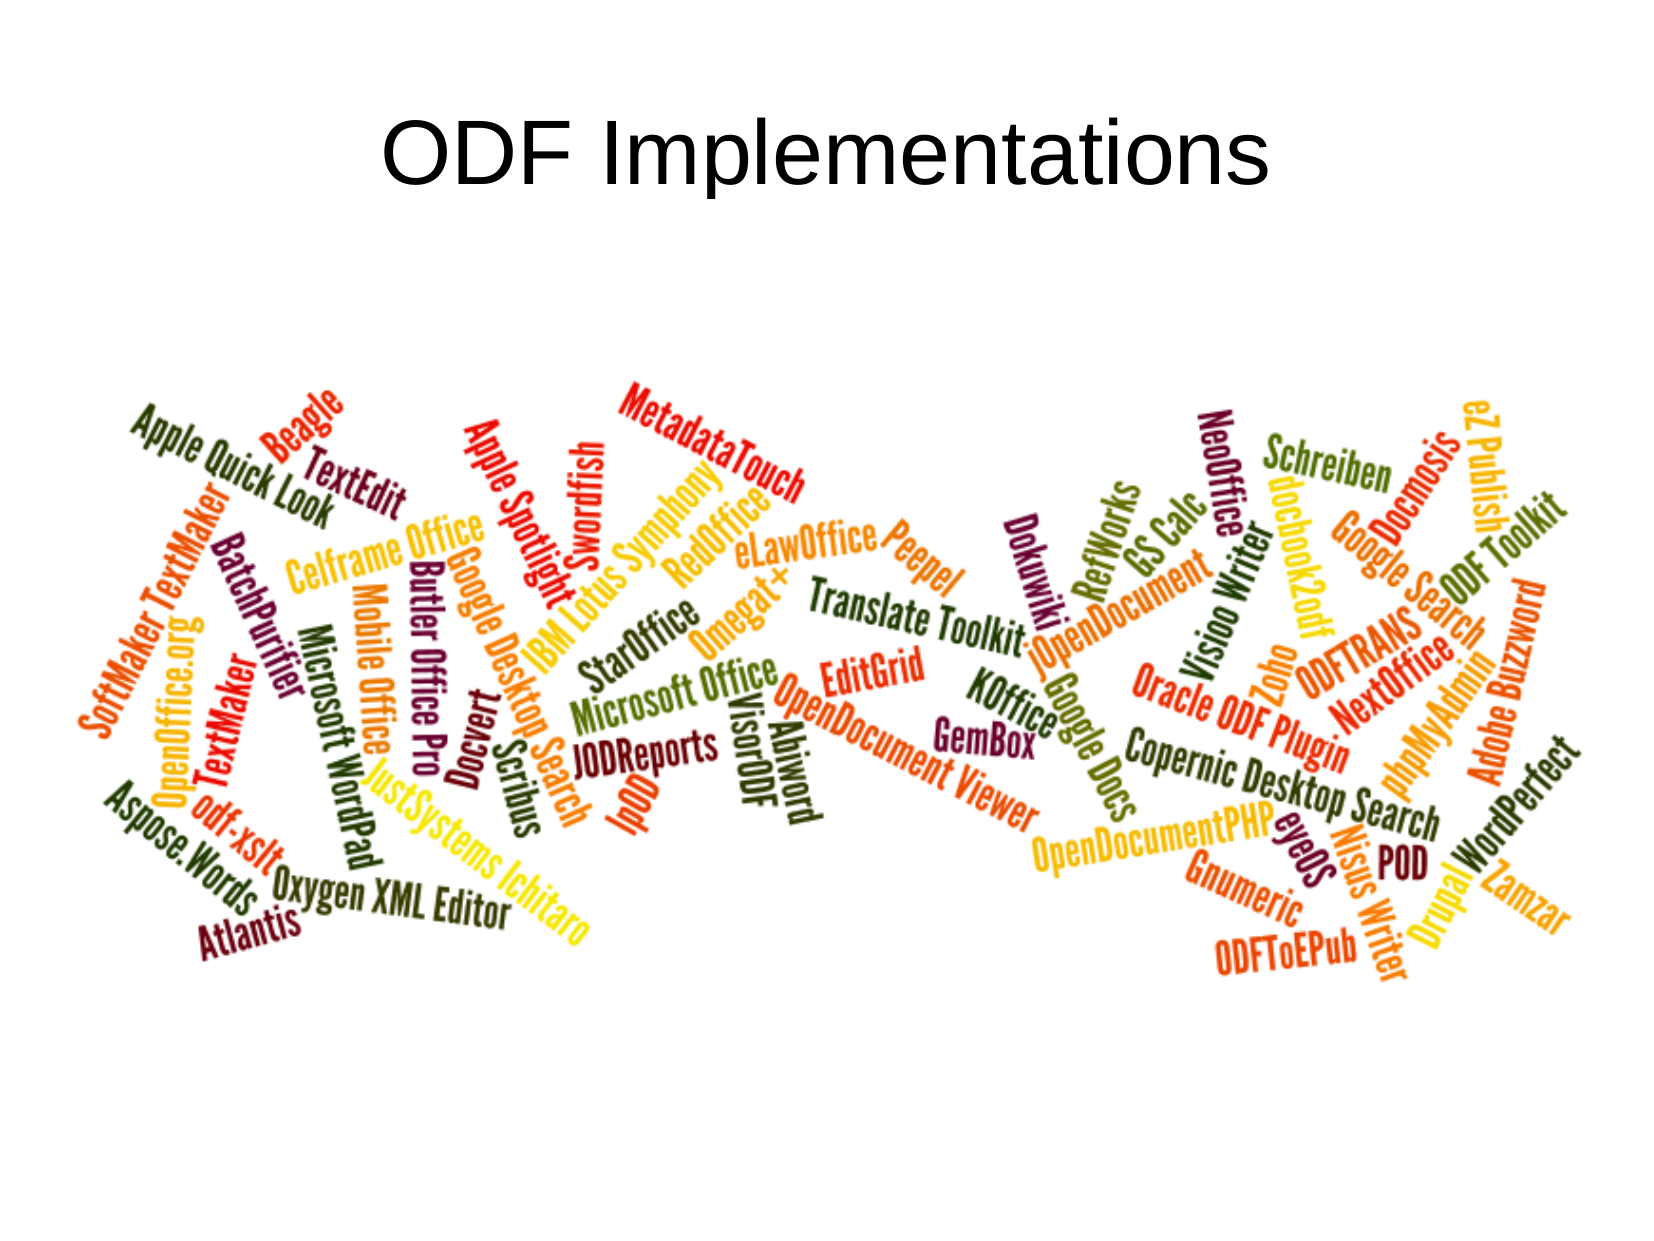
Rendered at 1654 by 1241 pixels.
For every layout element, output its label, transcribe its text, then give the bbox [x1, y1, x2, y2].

title ODF Implementations [82, 49, 1571, 199]
picture [49, 199, 1616, 1089]
